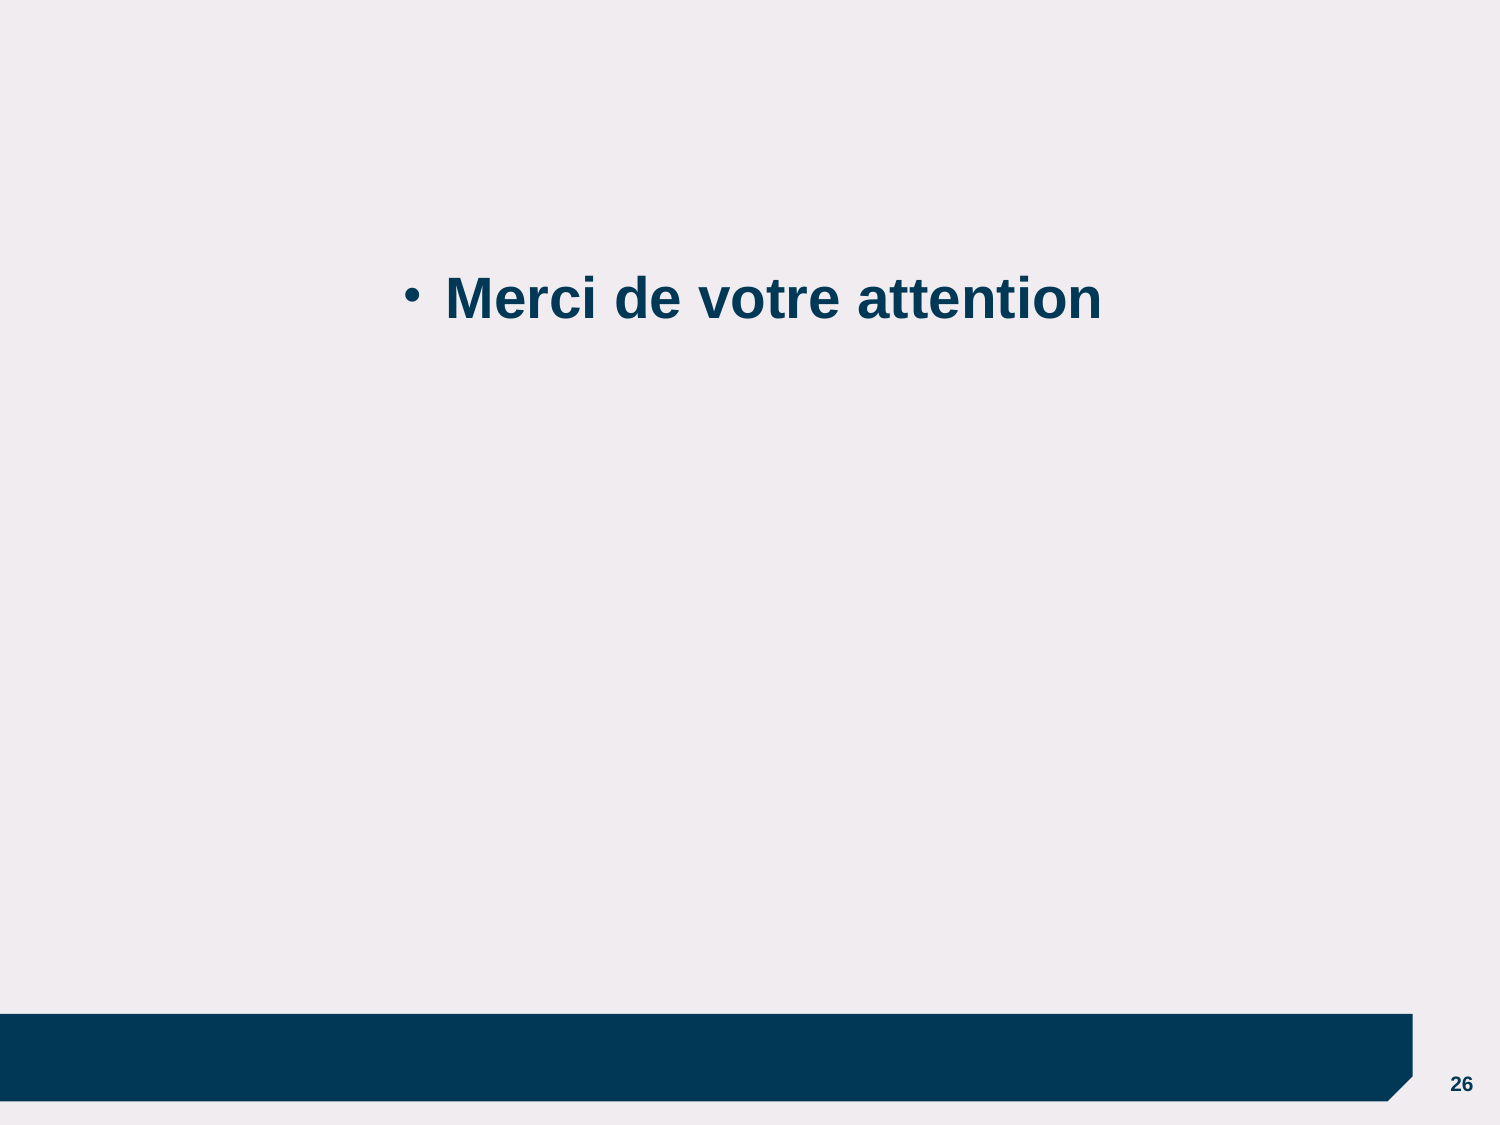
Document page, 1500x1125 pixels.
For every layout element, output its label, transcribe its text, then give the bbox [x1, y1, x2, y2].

list Merci de votre attention [125, 125, 1382, 873]
